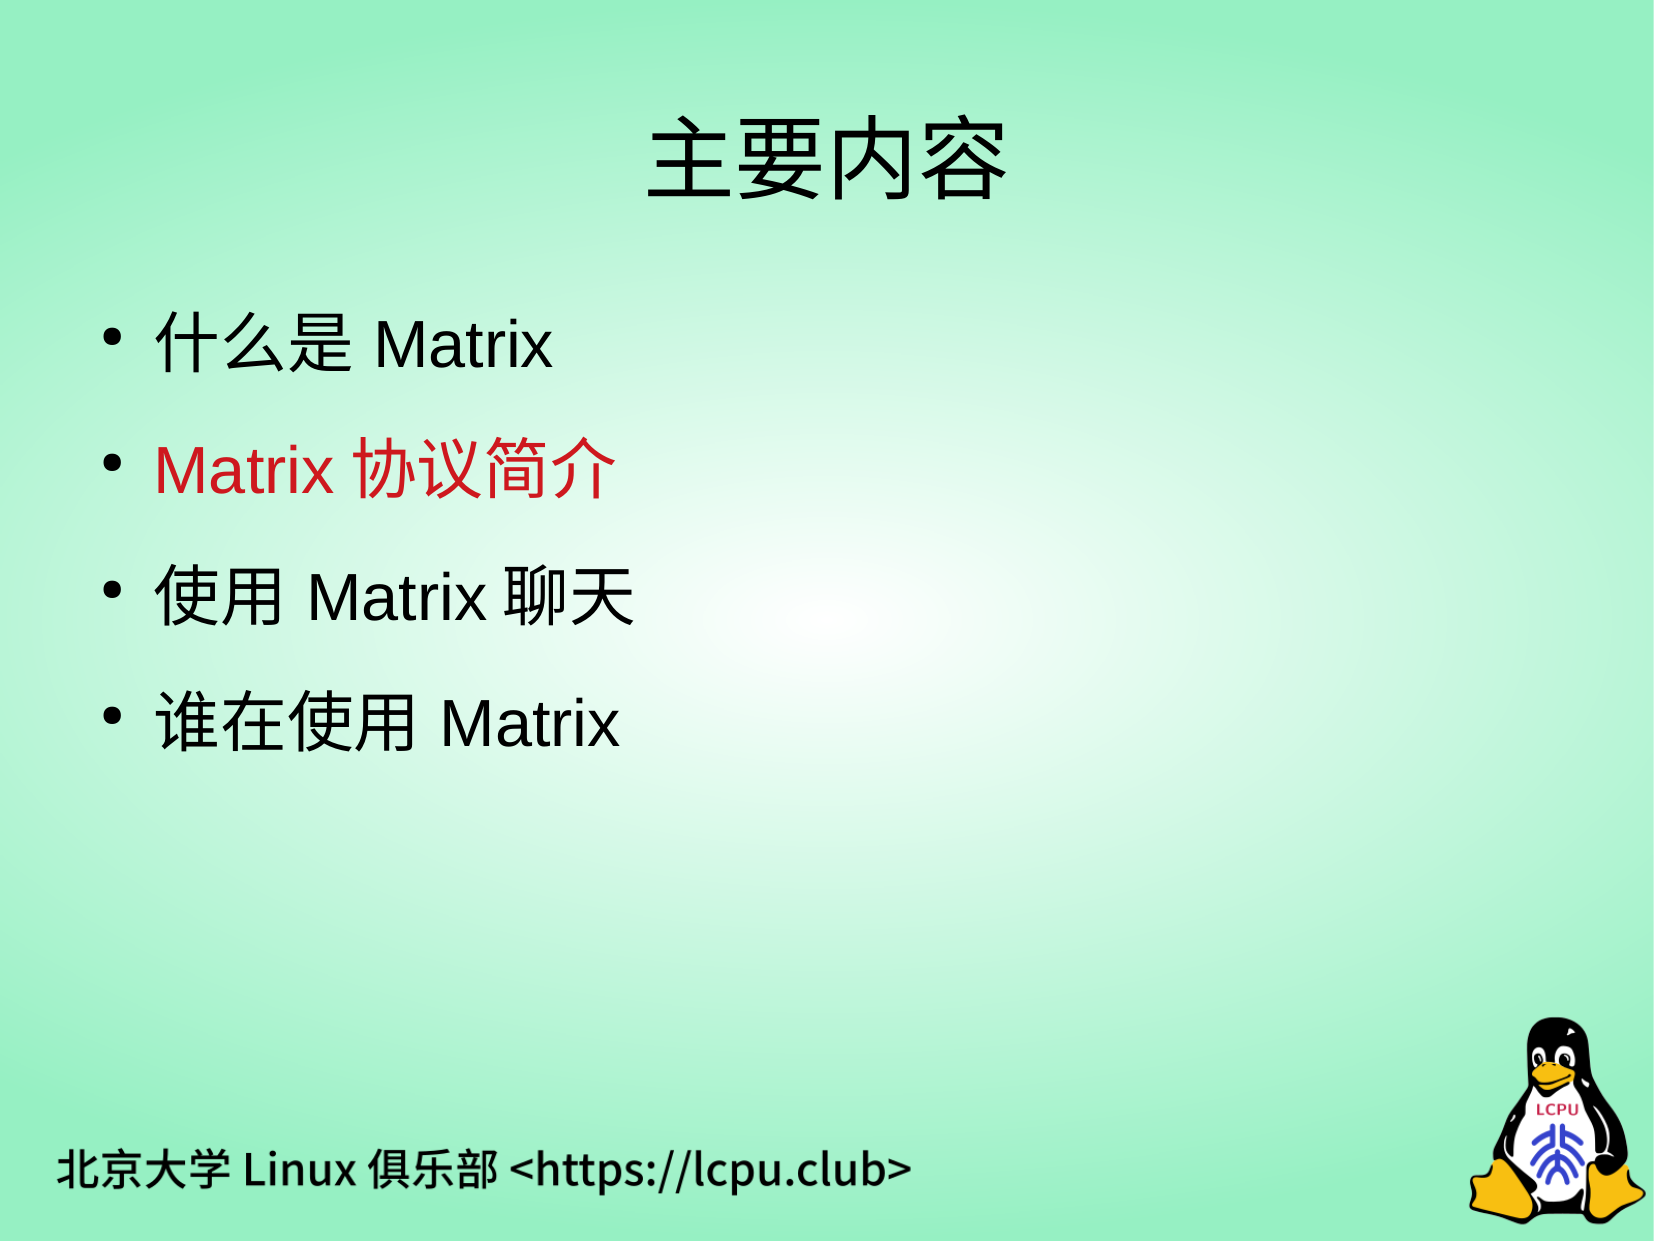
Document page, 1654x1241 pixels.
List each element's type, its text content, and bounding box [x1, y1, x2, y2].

list 什么是Matrix Matrix协议简介 使用Matrix聊天 谁在使用Matrix [82, 290, 1571, 1010]
picture [0, 0, 1654, 1241]
title 主要内容 [82, 49, 1571, 257]
